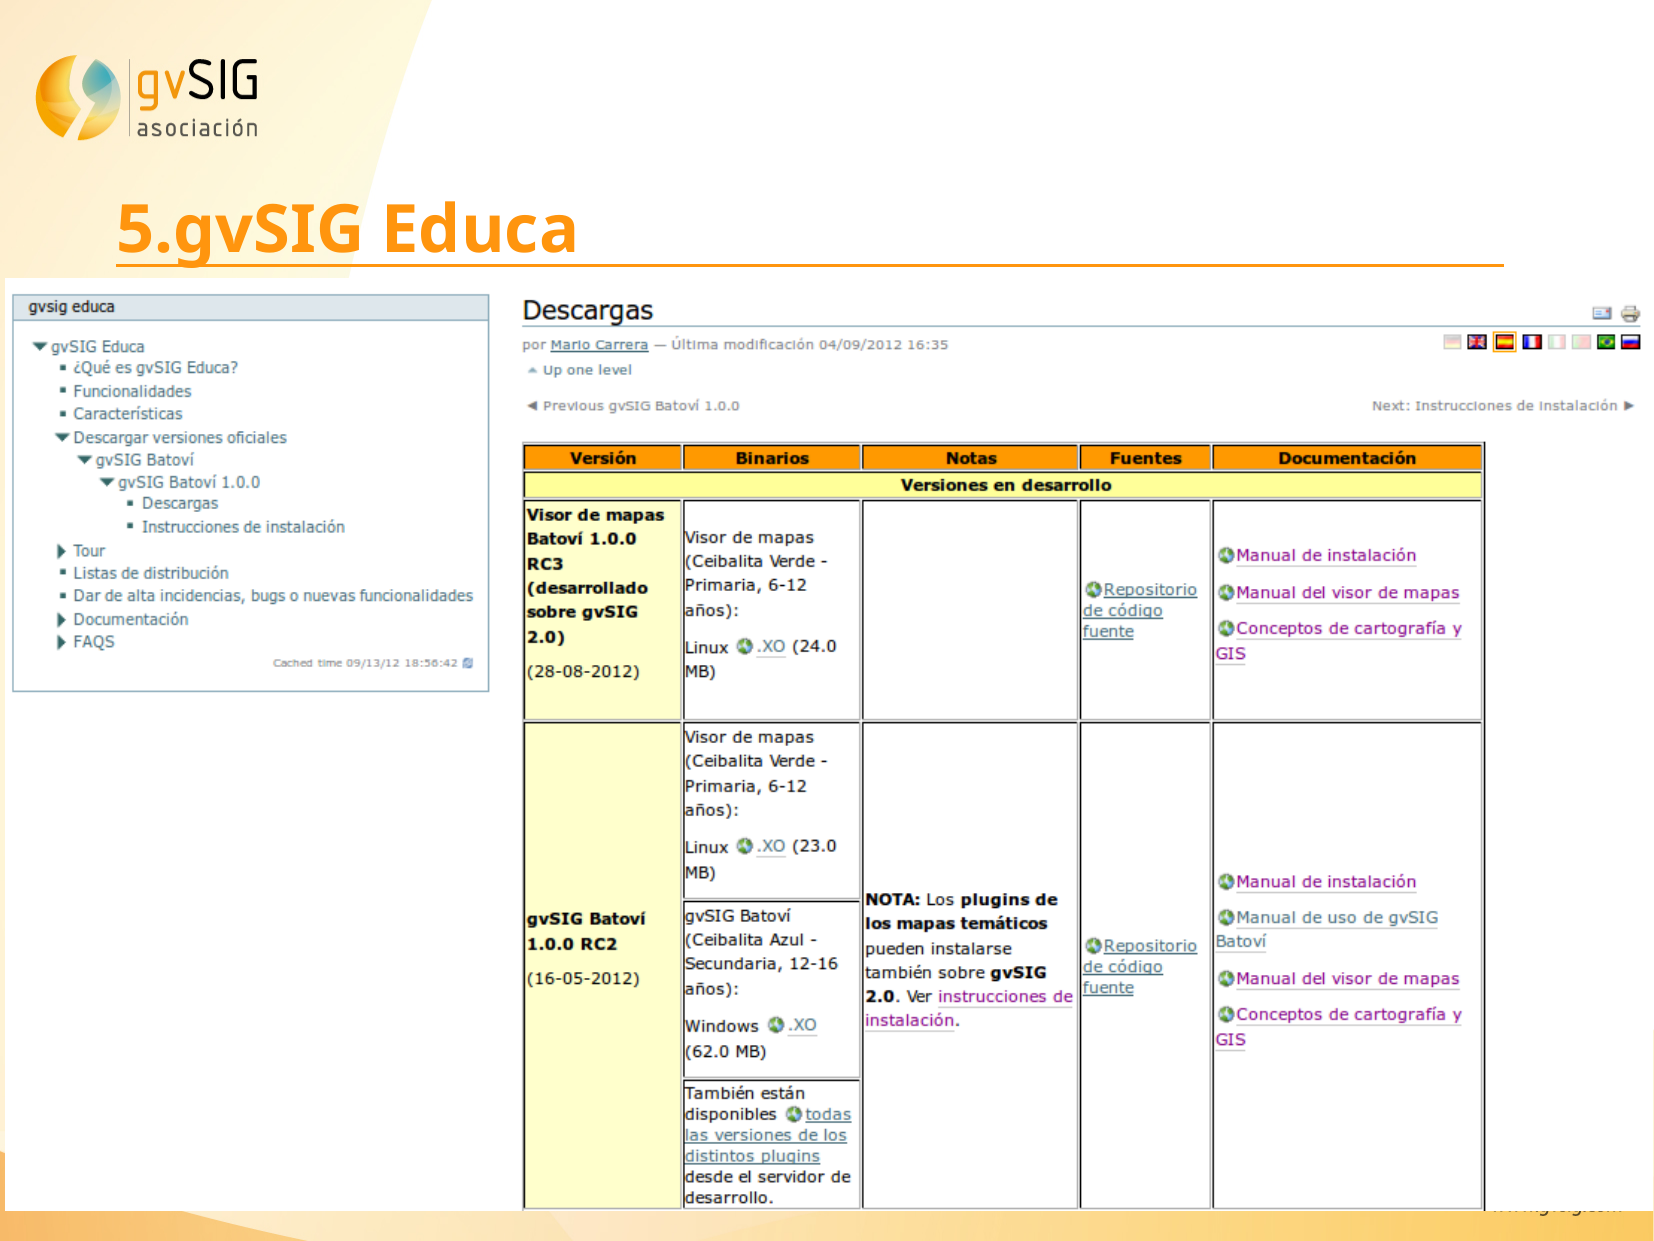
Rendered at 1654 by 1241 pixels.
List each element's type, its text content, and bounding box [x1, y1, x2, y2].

title 5.gvSIG Educa [116, 177, 1605, 276]
picture [0, 0, 1654, 1241]
